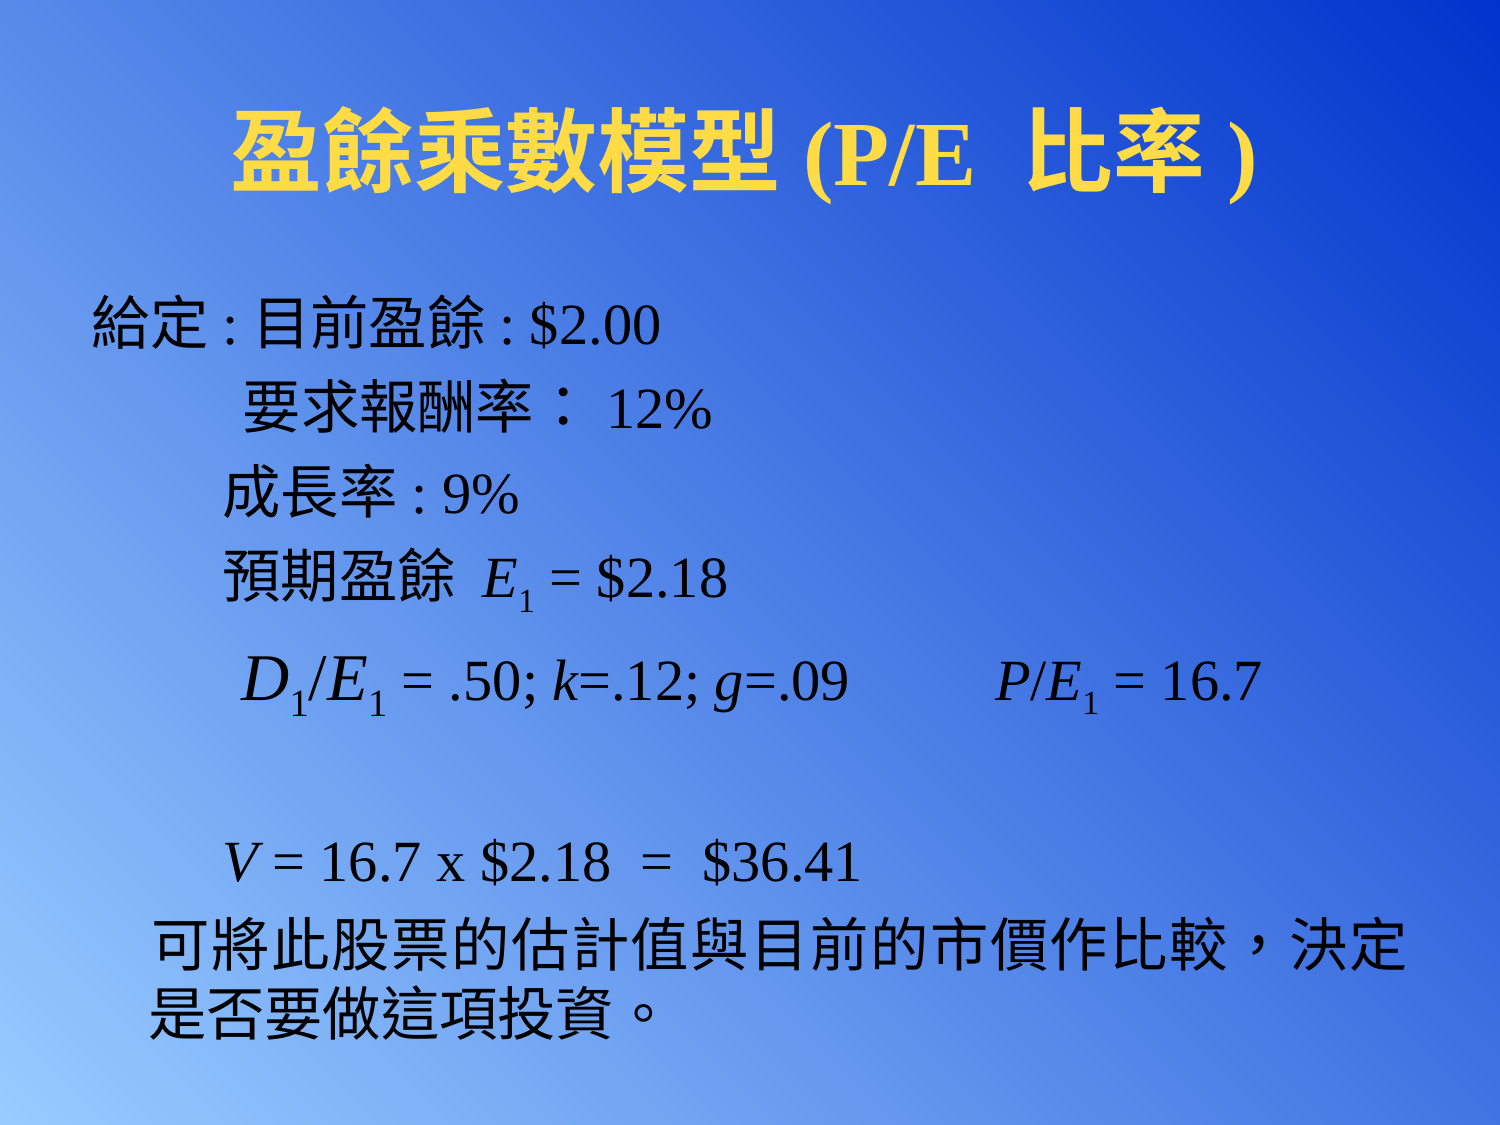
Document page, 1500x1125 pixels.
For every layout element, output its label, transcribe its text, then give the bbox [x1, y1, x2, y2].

list 給定:目前盈餘: $2.00 要求報酬率：12% 成長率: 9% 預期盈餘 E1 = $2.18 D1/E1 = .50; k=.12; g=.09 P/E1 = 16.7 V = 16.7 x $2.18 = $36.41 可將此股票的估計值與目前的市價作比較，決定是否要做這項投資。 [76, 278, 1424, 1071]
title 盈餘乘數模型(P/E 比率) [53, 54, 1436, 243]
